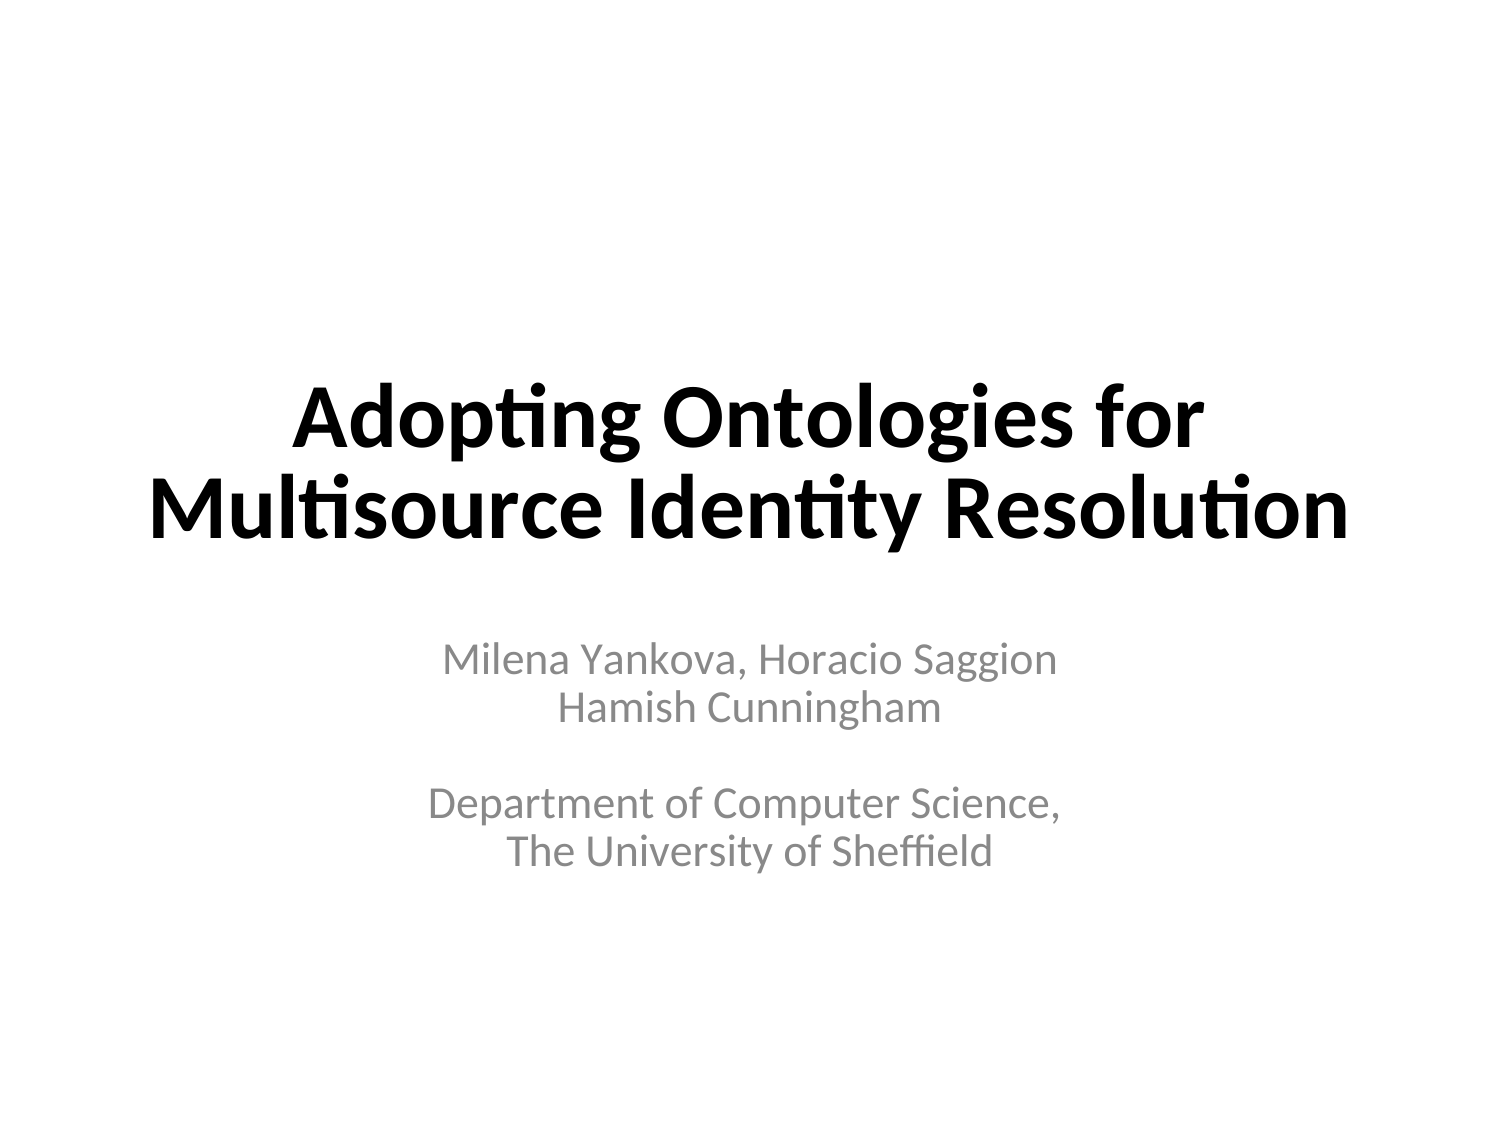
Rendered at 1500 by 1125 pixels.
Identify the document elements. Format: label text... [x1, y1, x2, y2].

text_box Milena Yankova, Horacio Saggion Hamish Cunningham Department of Computer Science, The University of Sheffield [225, 637, 1276, 926]
title Adopting Ontologies for Multisource Identity Resolution [112, 297, 1388, 643]
